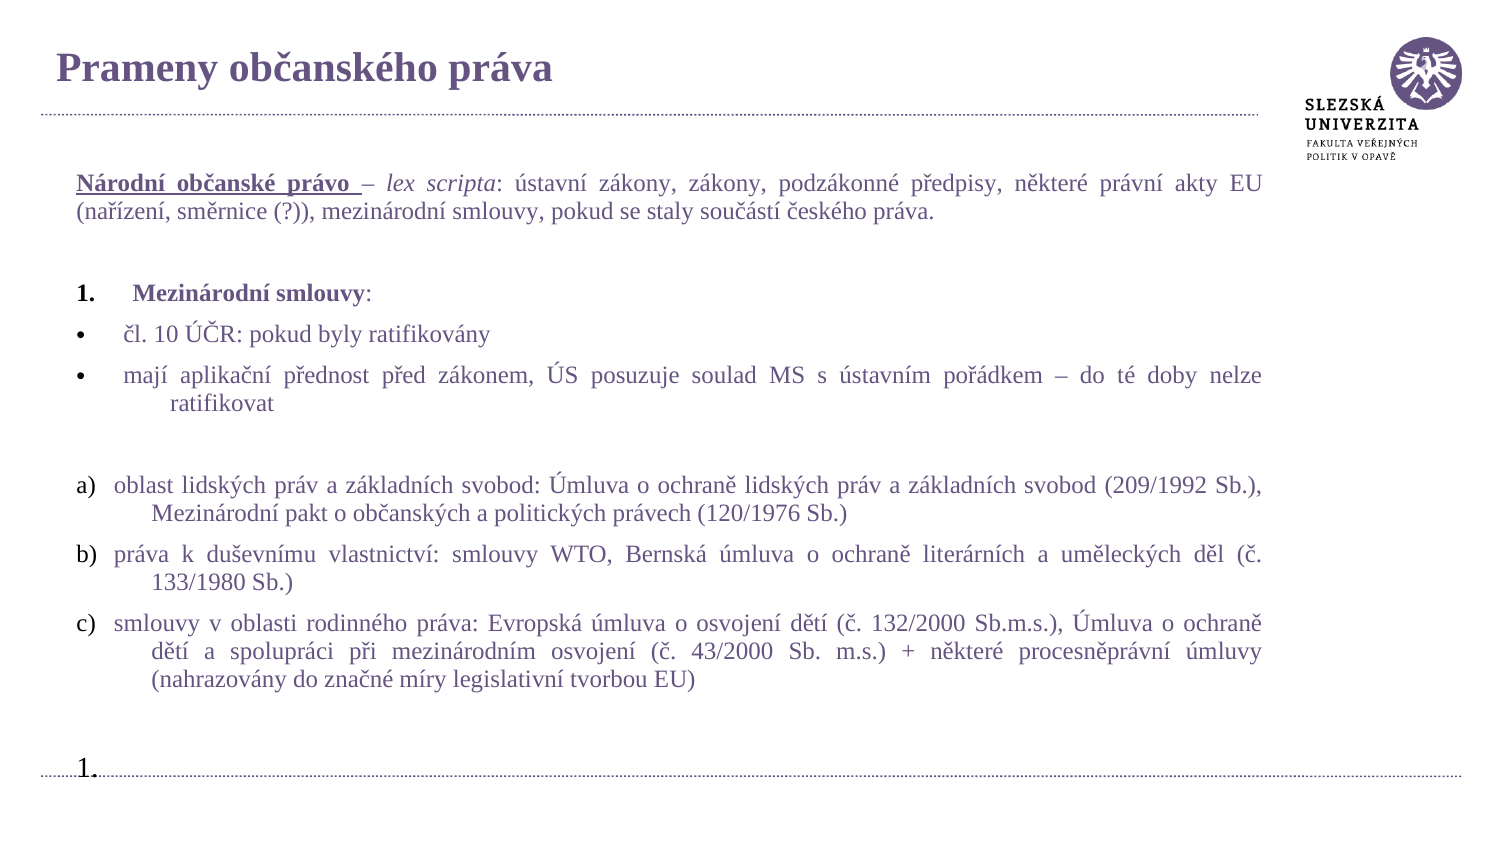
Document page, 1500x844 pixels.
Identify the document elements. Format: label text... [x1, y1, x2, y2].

title Prameny občanského práva [41, 32, 955, 116]
text_box Národní občanské právo – lex scripta: ústavní zákony, zákony, podzákonné předpisy, některé právní akty EU (nařízení, směrnice (?)), mezinárodní smlouvy, pokud se staly součástí českého práva. Mezinárodní smlouvy: čl. 10 ÚČR: pokud byly ratifikovány mají aplikační přednost před zákonem, ÚS posuzuje soulad MS s ústavním pořádkem – do té doby nelze ratifikovat oblast lidských práv a základních svobod: Úmluva o ochraně lidských práv a základních svobod (209/1992 Sb.), Mezinárodní pakt o občanských a politických právech (120/1976 Sb.) práva k duševnímu vlastnictví: smlouvy WTO, Bernská úmluva o ochraně literárních a uměleckých děl (č. 133/1980 Sb.) smlouvy v oblasti rodinného práva: Evropská úmluva o osvojení dětí (č. 132/2000 Sb.m.s.), Úmluva o ochraně dětí a spolupráci při mezinárodním osvojení (č. 43/2000 Sb. m.s.) + některé procesněprávní úmluvy (nahrazovány do značné míry legislativní tvorbou EU) [61, 161, 1279, 753]
